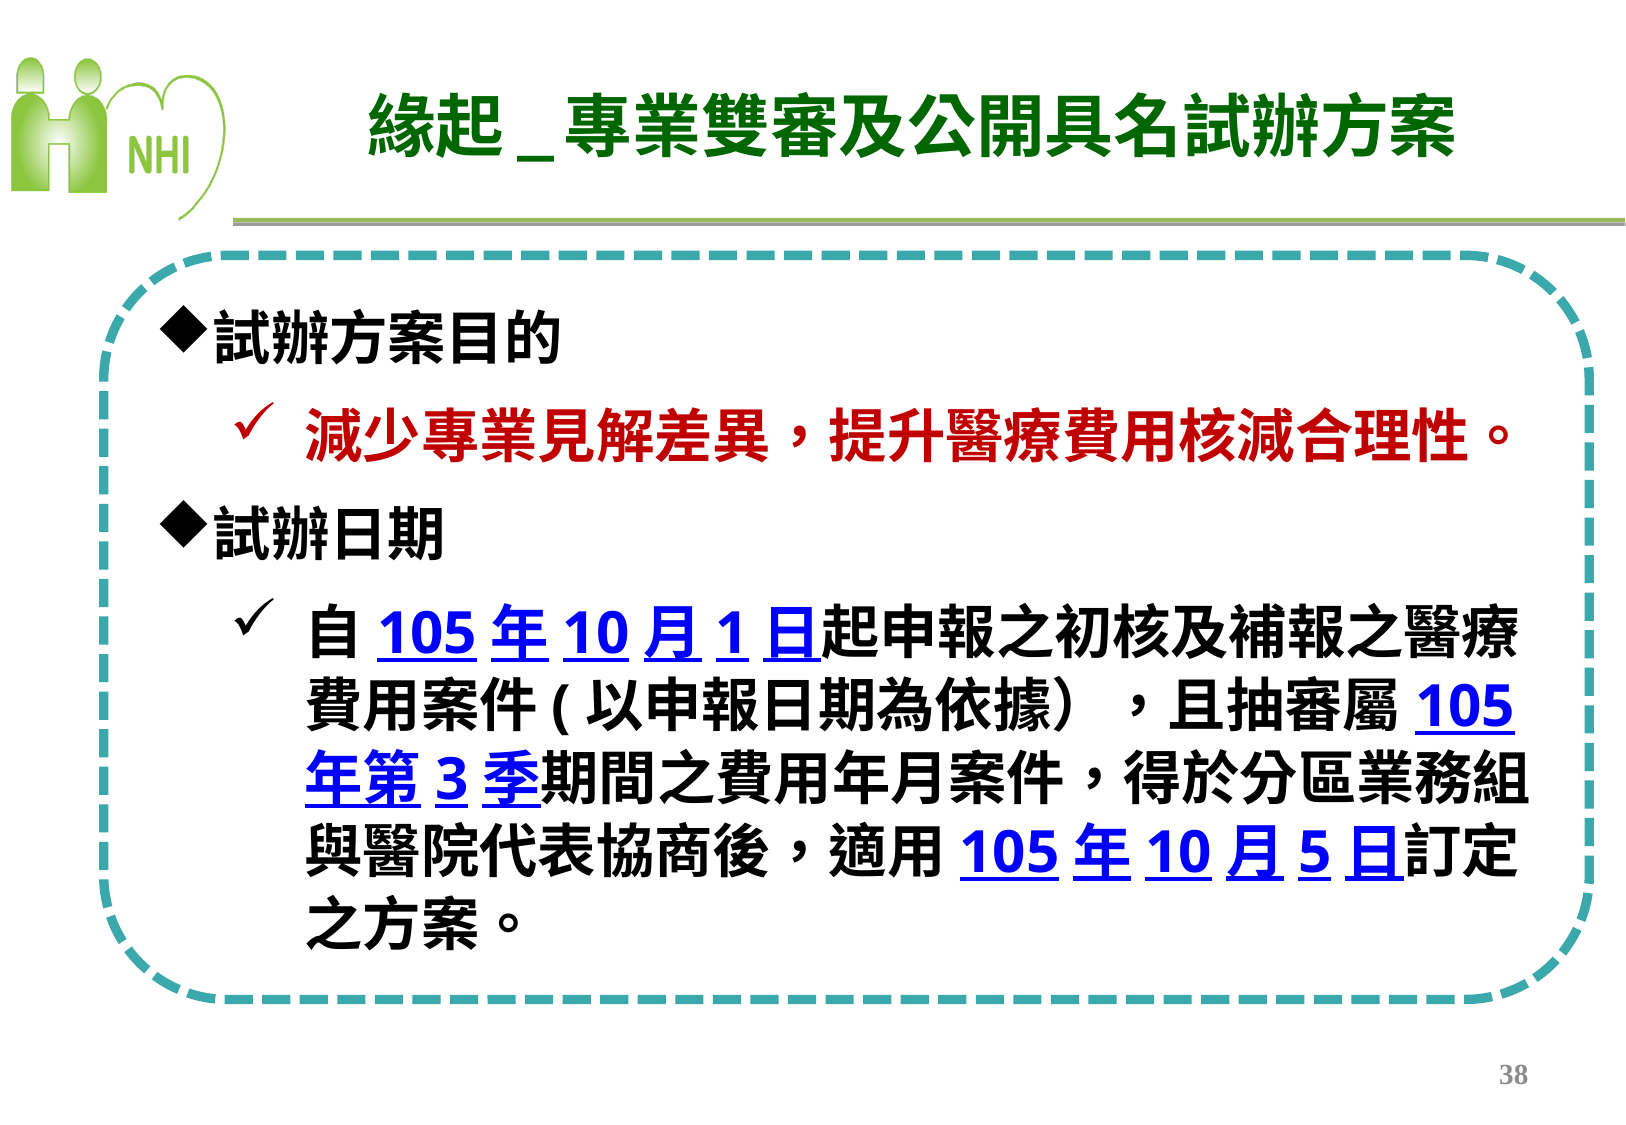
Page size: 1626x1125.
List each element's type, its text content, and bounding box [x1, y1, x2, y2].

title 緣起_專業雙審及公開具名試辦方案 [128, 54, 1581, 194]
slide_number <編號> [1164, 1042, 1544, 1103]
text_box 試辦方案目的 減少專業見解差異，提升醫療費用核減合理性。 試辦日期 自105年10月1日起申報之初核及補報之醫療費用案件(以申報日期為依據），且抽審屬105年第3季期間之費用年月案件，得於分區業務組與醫院代表協商後，適用105年10月5日訂定之方案。 [103, 255, 1590, 1000]
picture [0, 42, 233, 233]
